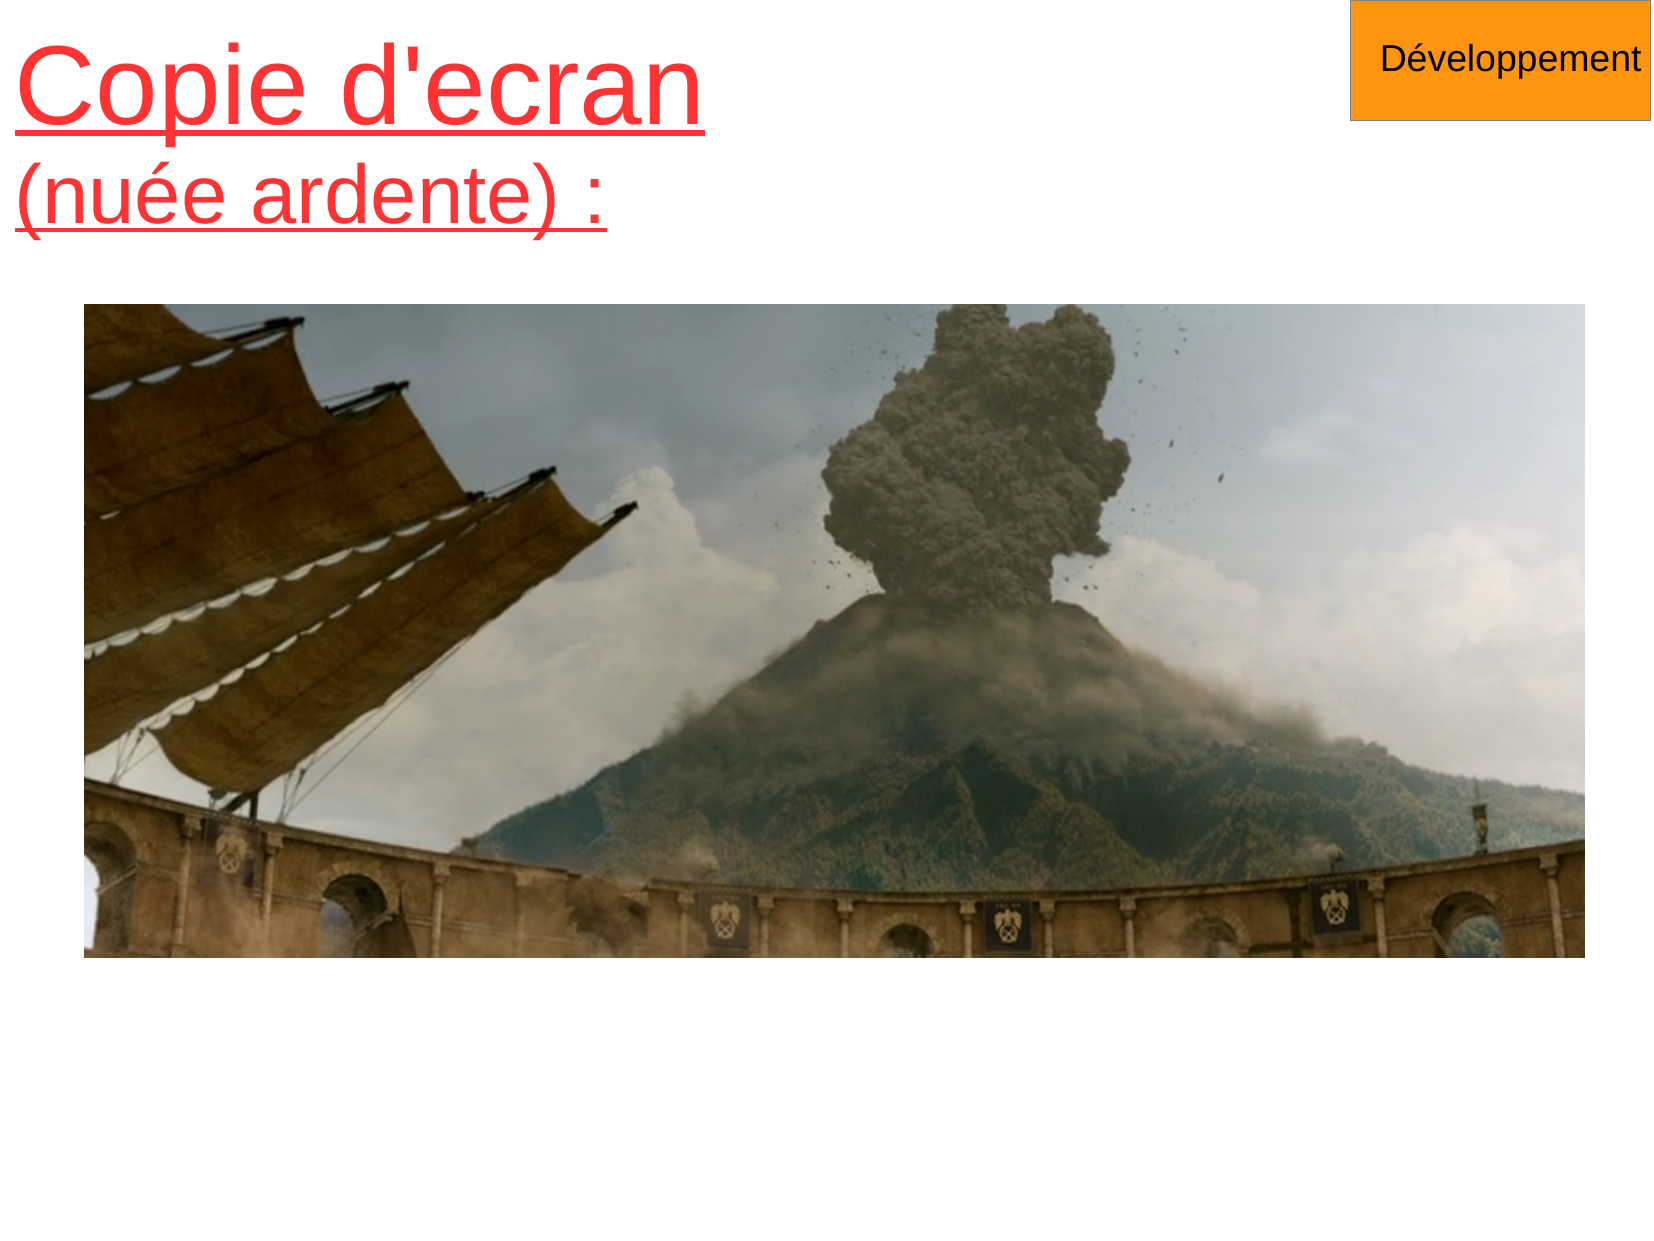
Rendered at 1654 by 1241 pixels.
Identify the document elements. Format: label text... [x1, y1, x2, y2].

text_box Copie d'ecran (nuée ardente) : [0, 15, 811, 281]
text_box [1350, 0, 1651, 121]
picture [84, 304, 1585, 958]
text_box Développement [1365, 30, 1654, 88]
